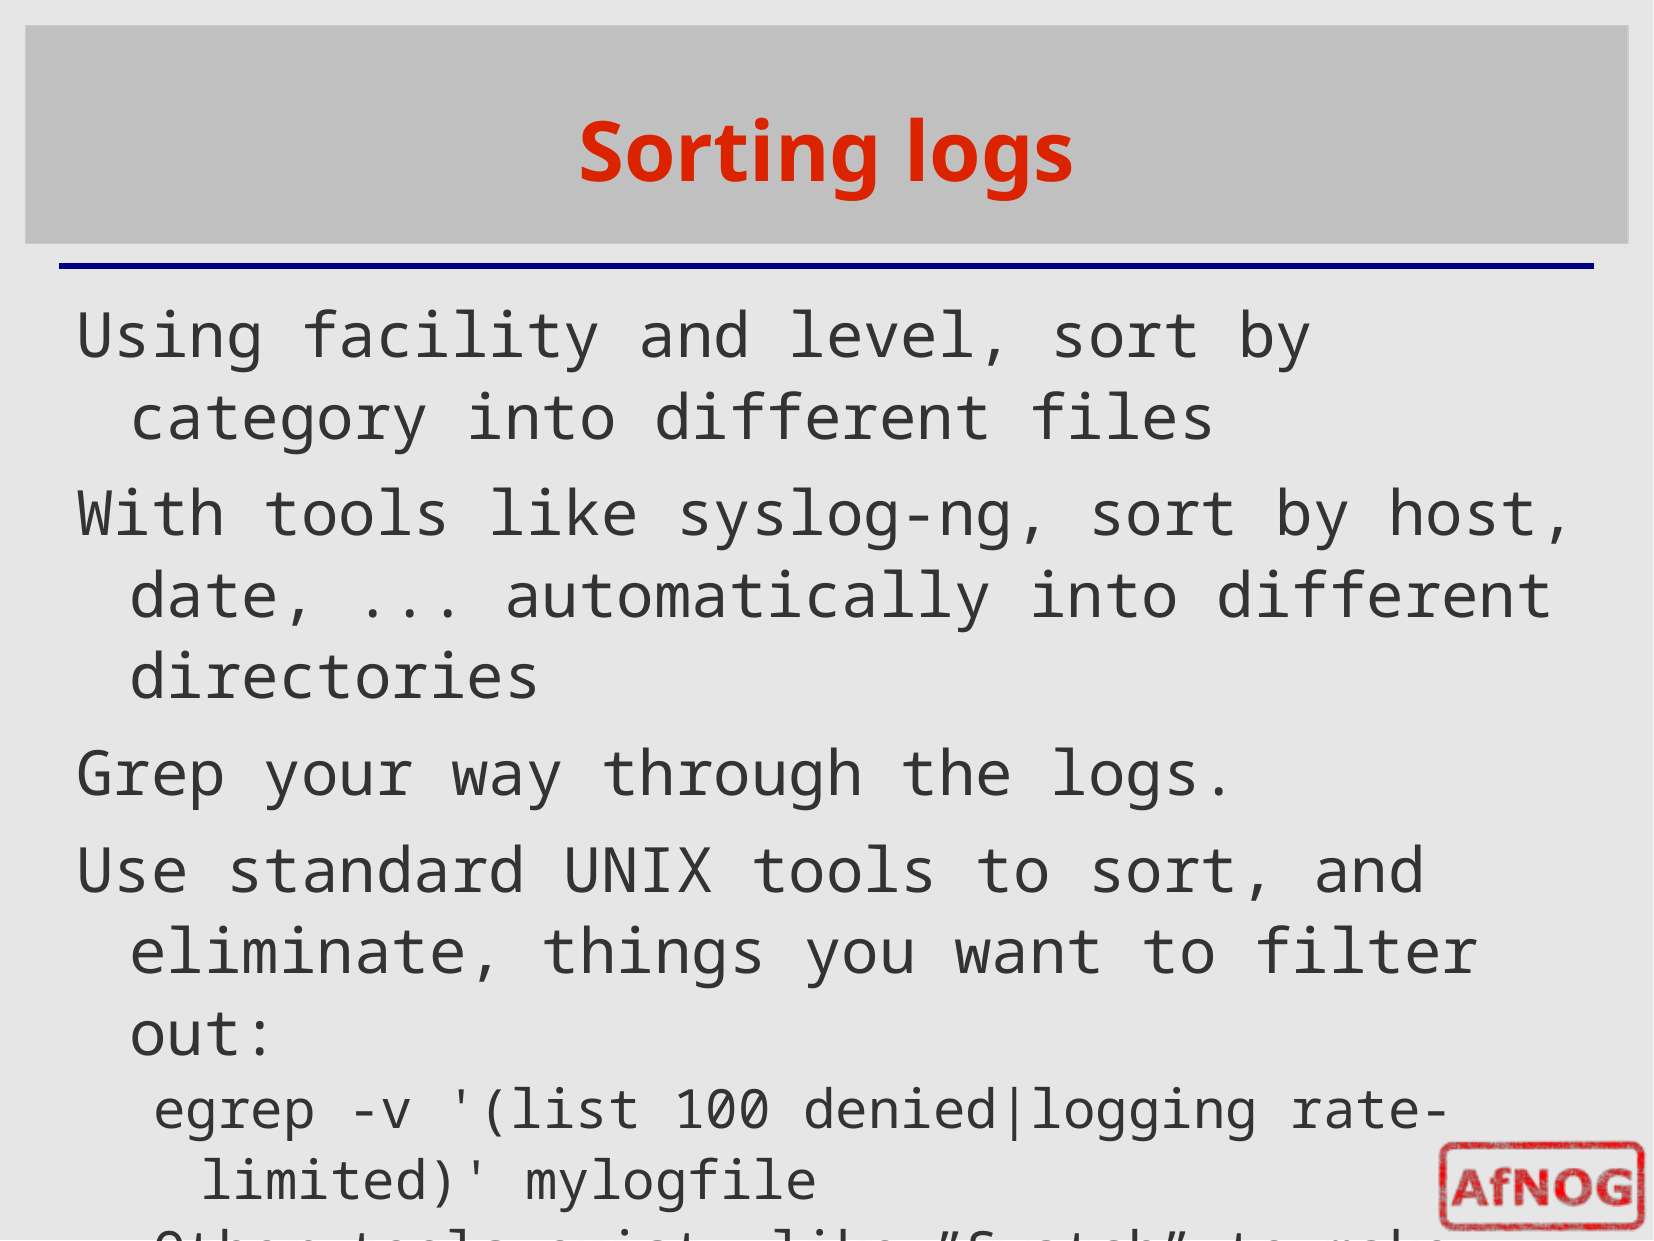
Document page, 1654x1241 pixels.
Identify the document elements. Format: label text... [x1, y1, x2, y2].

picture [1437, 1139, 1648, 1235]
list Using facility and level, sort by category into different files With tools like syslog-ng, sort by host, date, ... automatically into different directories Grep your way through the logs. Use standard UNIX tools to sort, and eliminate, things you want to filter out: egrep -v '(list 100 denied|logging rate-limited)' mylogfile Other tools exist, like ”Swatch” to make this automatic [59, 292, 1594, 1221]
title Sorting logs [121, 53, 1534, 246]
